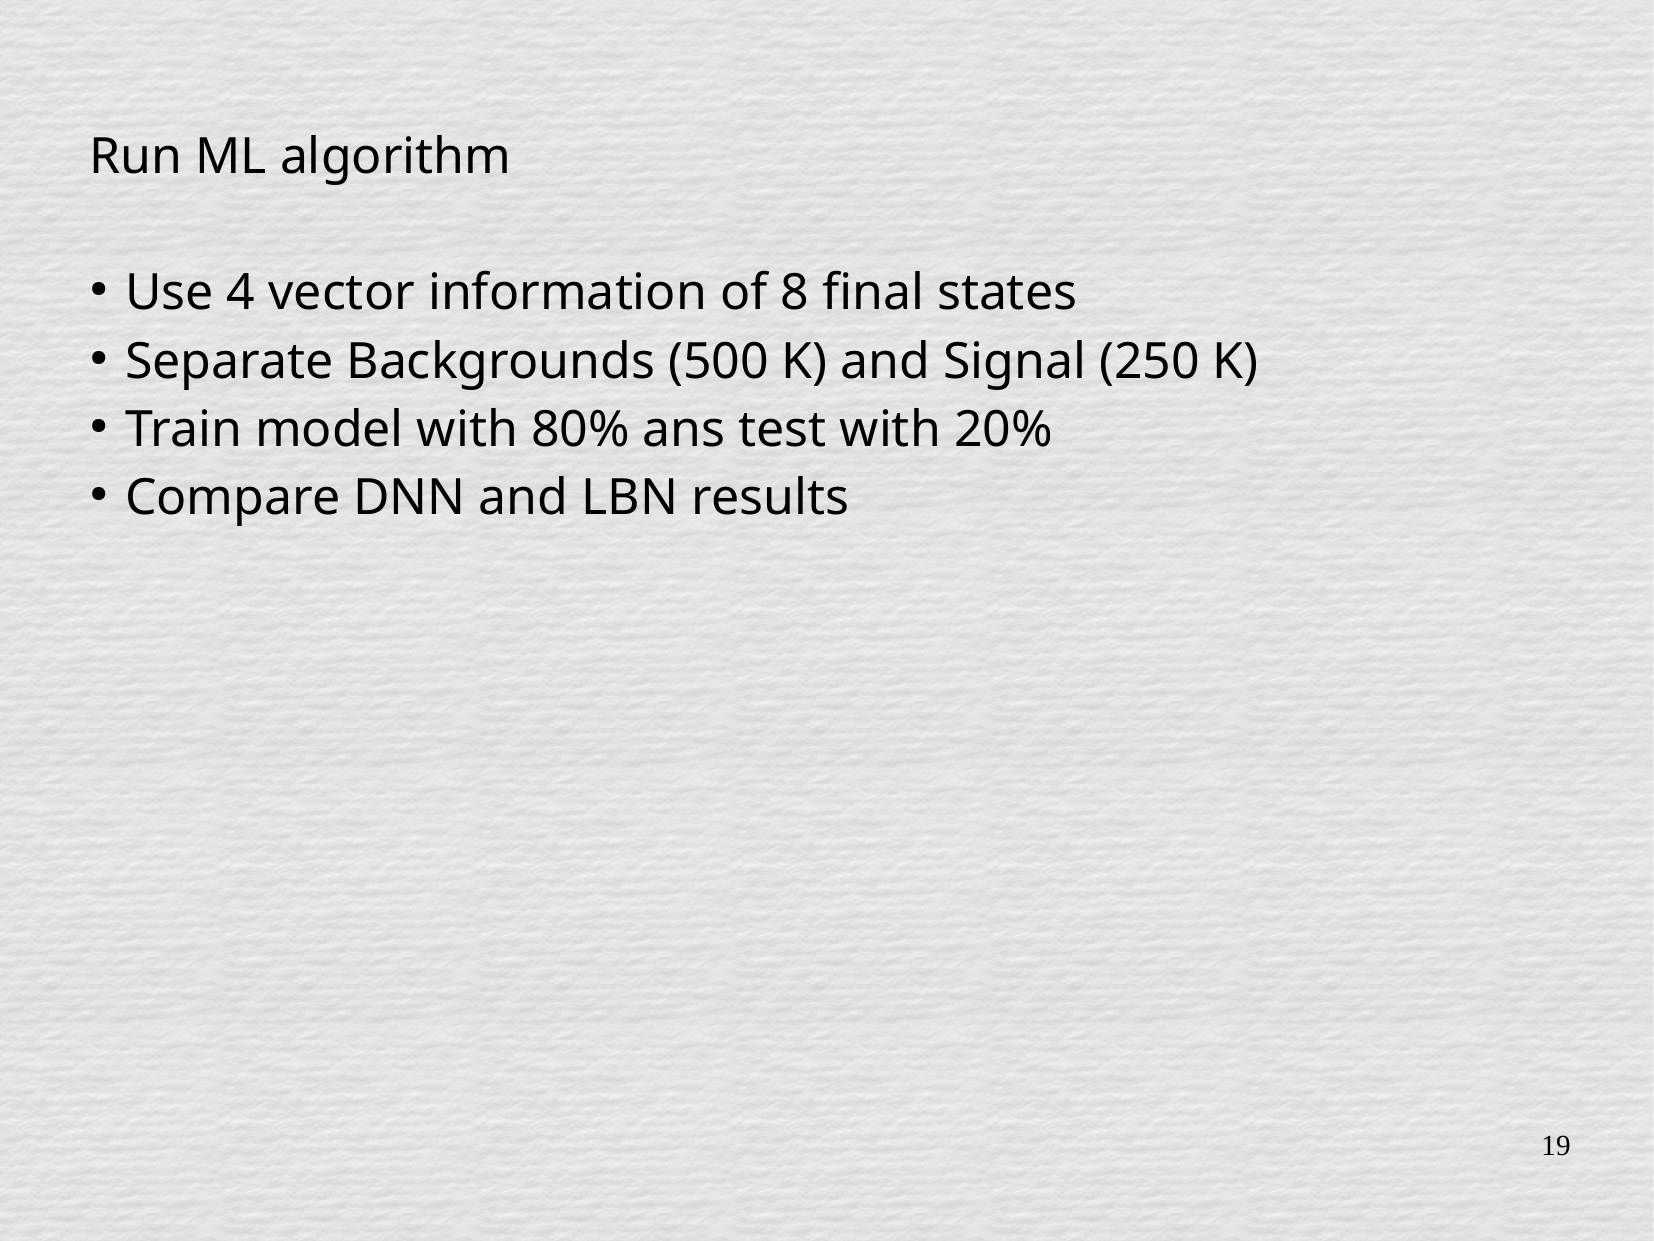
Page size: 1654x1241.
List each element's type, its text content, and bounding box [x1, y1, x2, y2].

picture [0, 0, 1654, 1241]
text_box Run ML algorithm Use 4 vector information of 8 final states Separate Backgrounds (500 K) and Signal (250 K) Train model with 80% ans test with 20% Compare DNN and LBN results [75, 112, 1292, 545]
